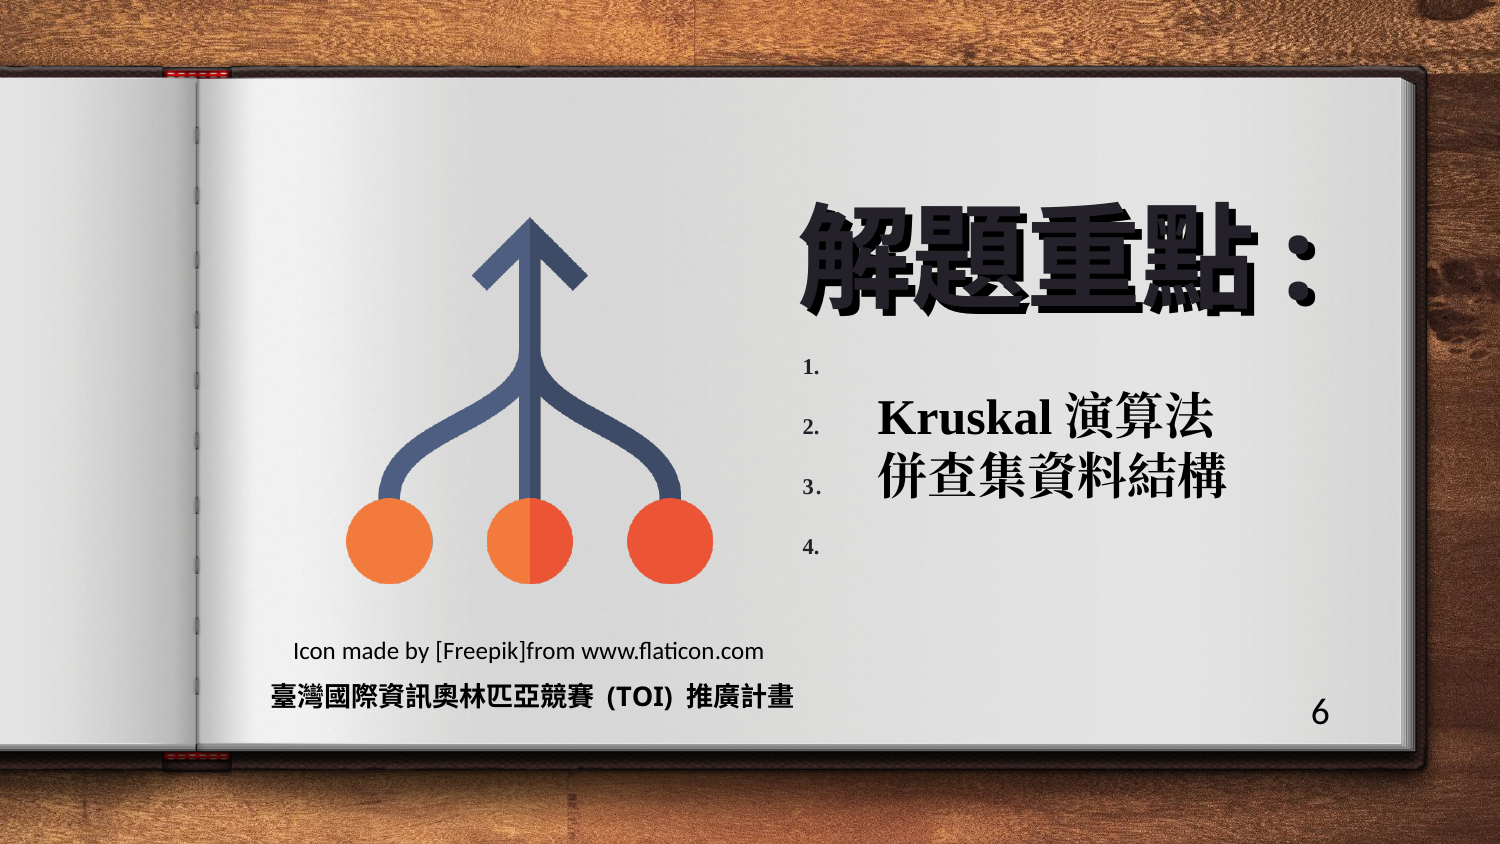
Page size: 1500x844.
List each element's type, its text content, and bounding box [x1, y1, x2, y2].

picture [346, 217, 713, 584]
subtitle Kruskal演算法 併查集資料結構 [787, 309, 1361, 584]
title 解題重點: [782, 146, 1313, 338]
text_box [1295, 672, 1386, 737]
text_box Icon made by [Freepik]from www.flaticon.com [278, 627, 867, 672]
